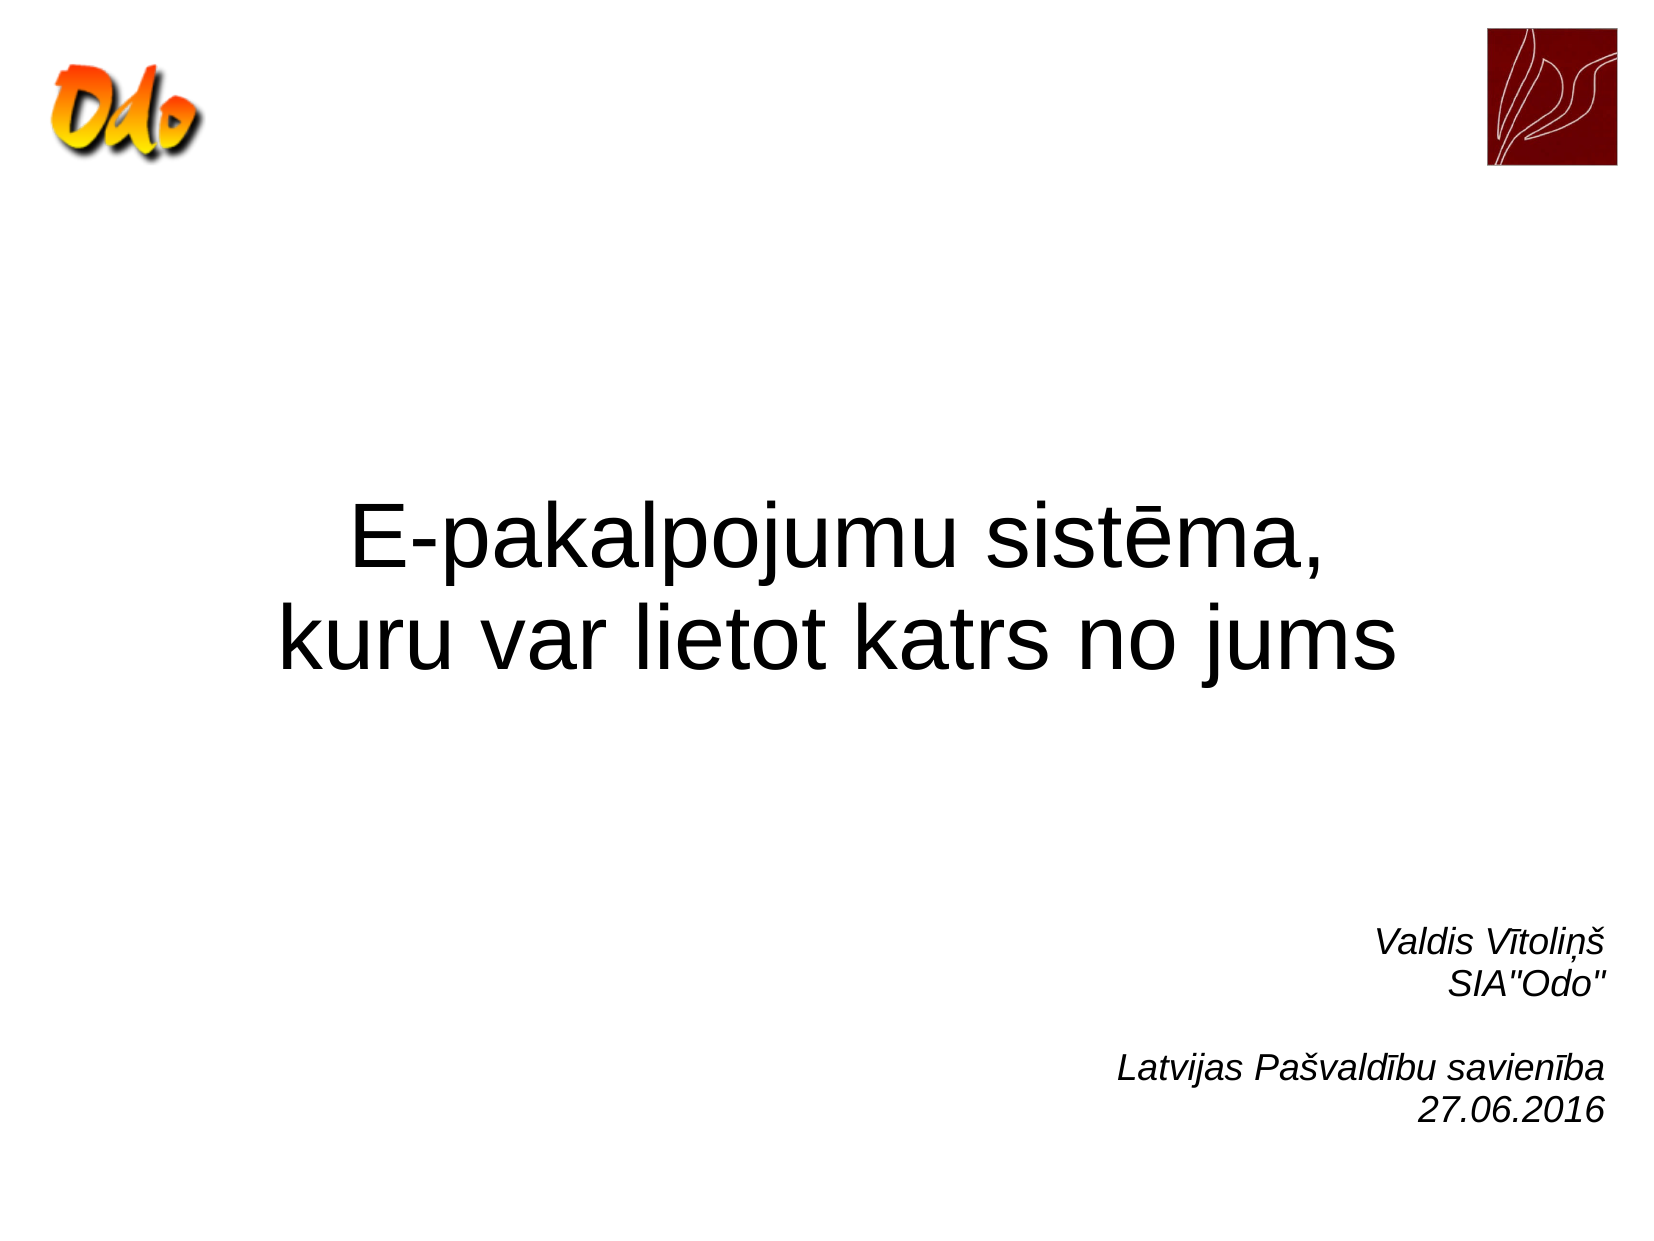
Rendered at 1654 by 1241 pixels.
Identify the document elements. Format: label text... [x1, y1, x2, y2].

title E-pakalpojumu sistēma, kuru var lietot katrs no jums [94, 484, 1583, 690]
text_box Valdis Vītoliņš SIA"Odo" Latvijas Pašvaldību savienība 27.06.2016 [102, 920, 1606, 1173]
picture [23, 47, 211, 169]
picture [1487, 28, 1618, 166]
